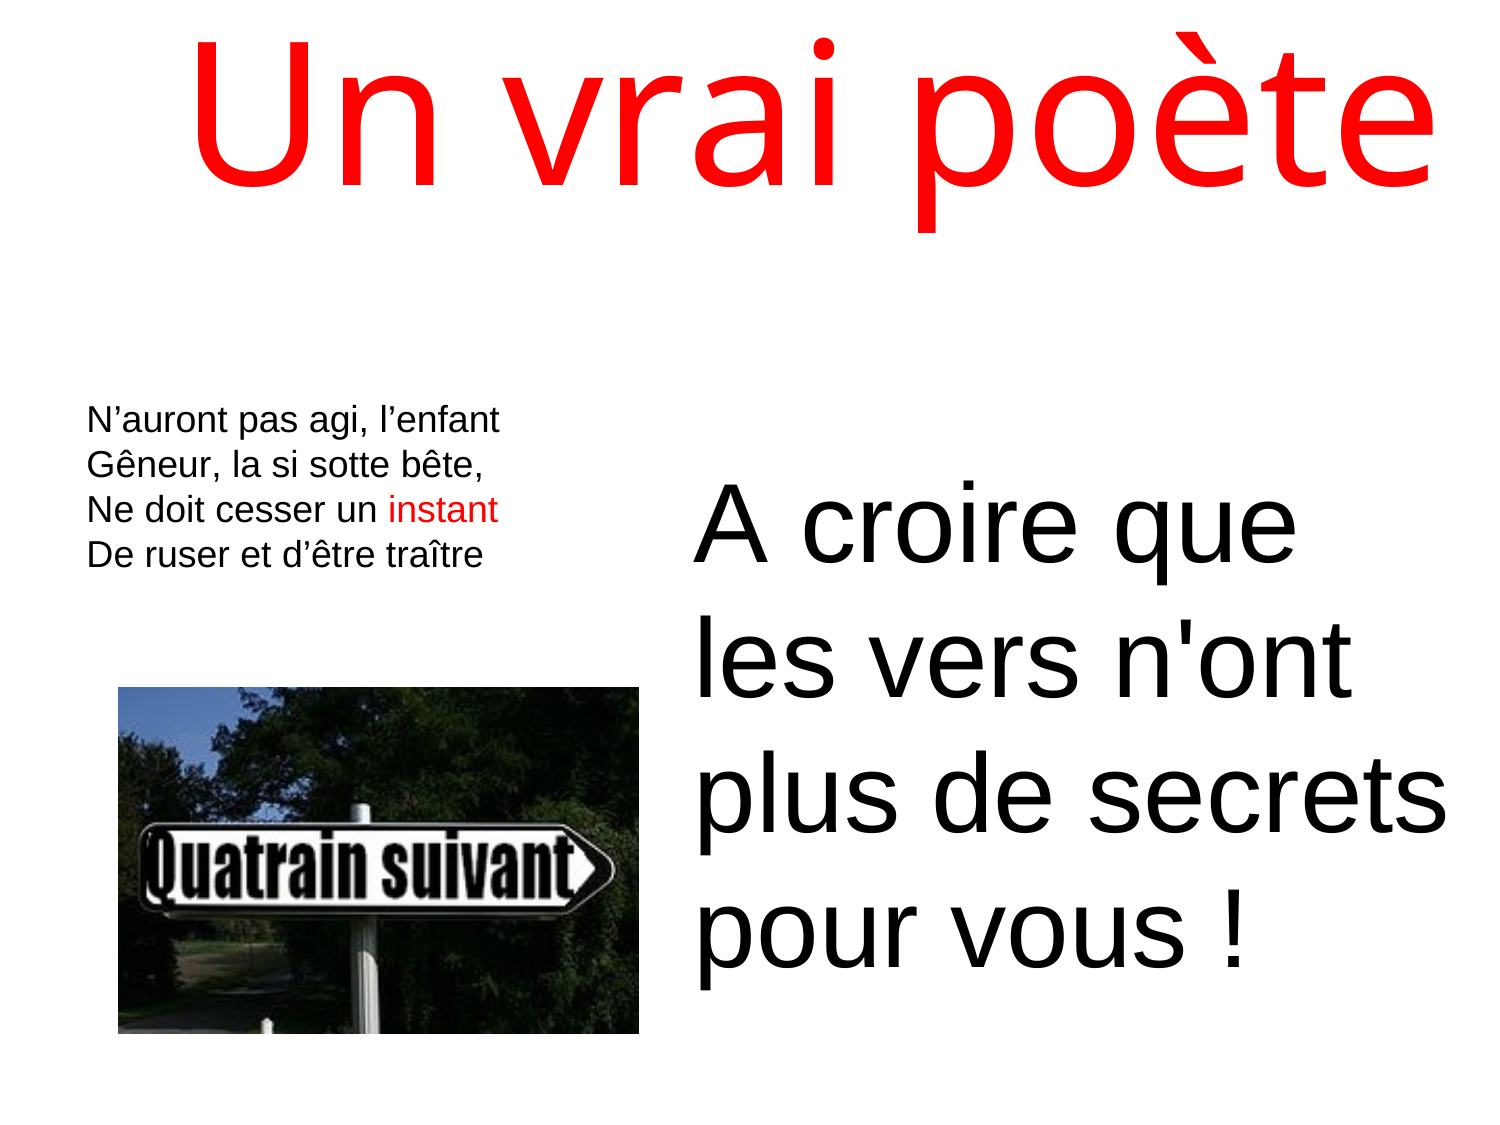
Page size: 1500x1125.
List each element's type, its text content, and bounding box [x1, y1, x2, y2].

text_box N’auront pas agi, l’enfant Gêneur, la si sotte bête, Ne doit cesser un instant De ruser et d’être traître [71, 387, 925, 583]
text_box Un vrai poète [118, 0, 1500, 473]
text_box A croire que les vers n'ont plus de secrets pour vous ! [679, 442, 1477, 998]
picture [118, 687, 639, 1034]
